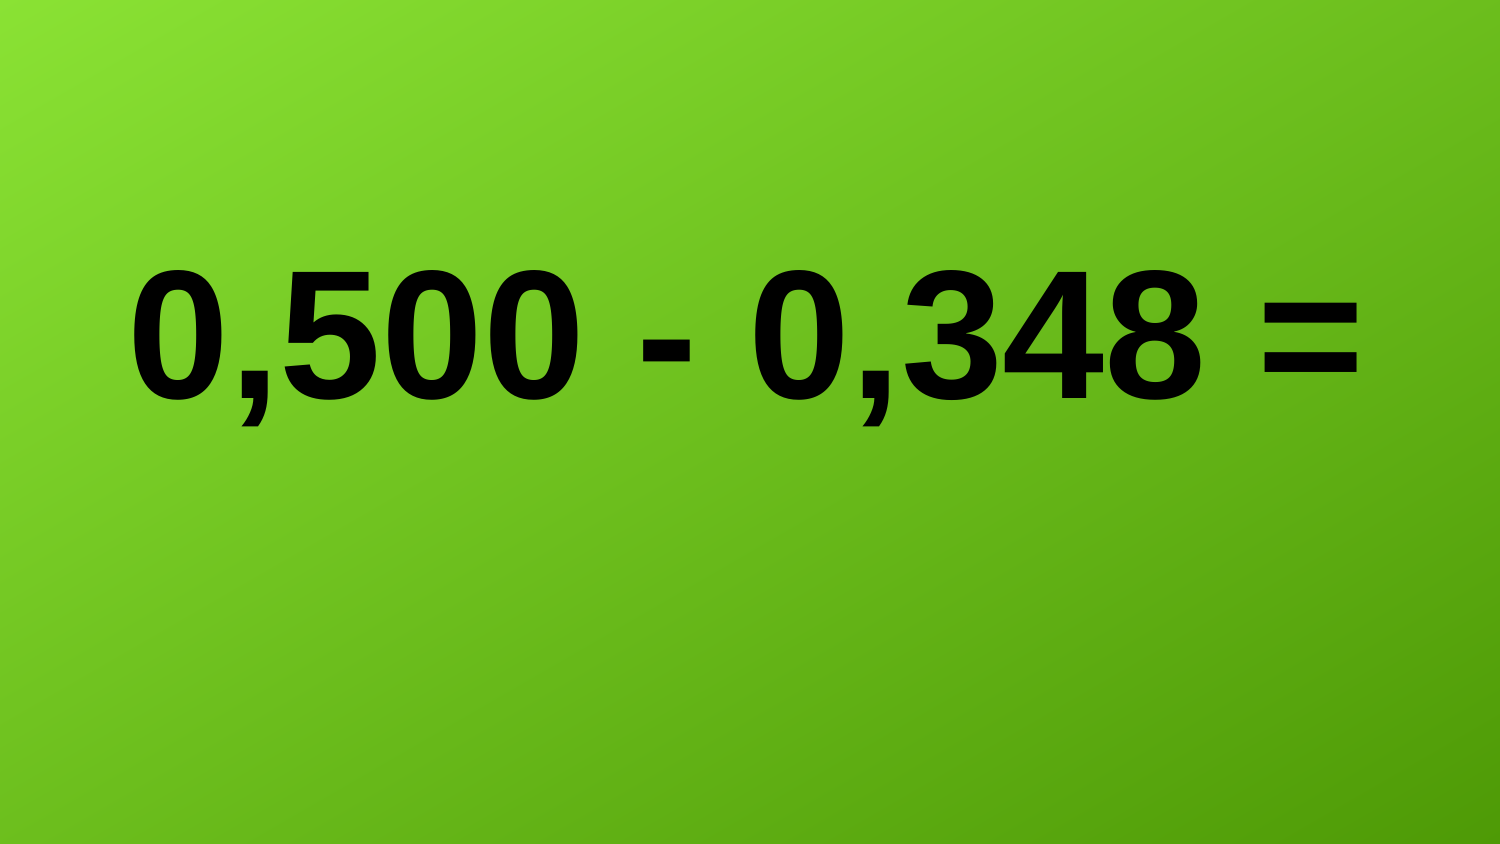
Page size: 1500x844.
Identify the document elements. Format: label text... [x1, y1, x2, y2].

text_box 0,500 - 0,348 = [112, 259, 1388, 450]
